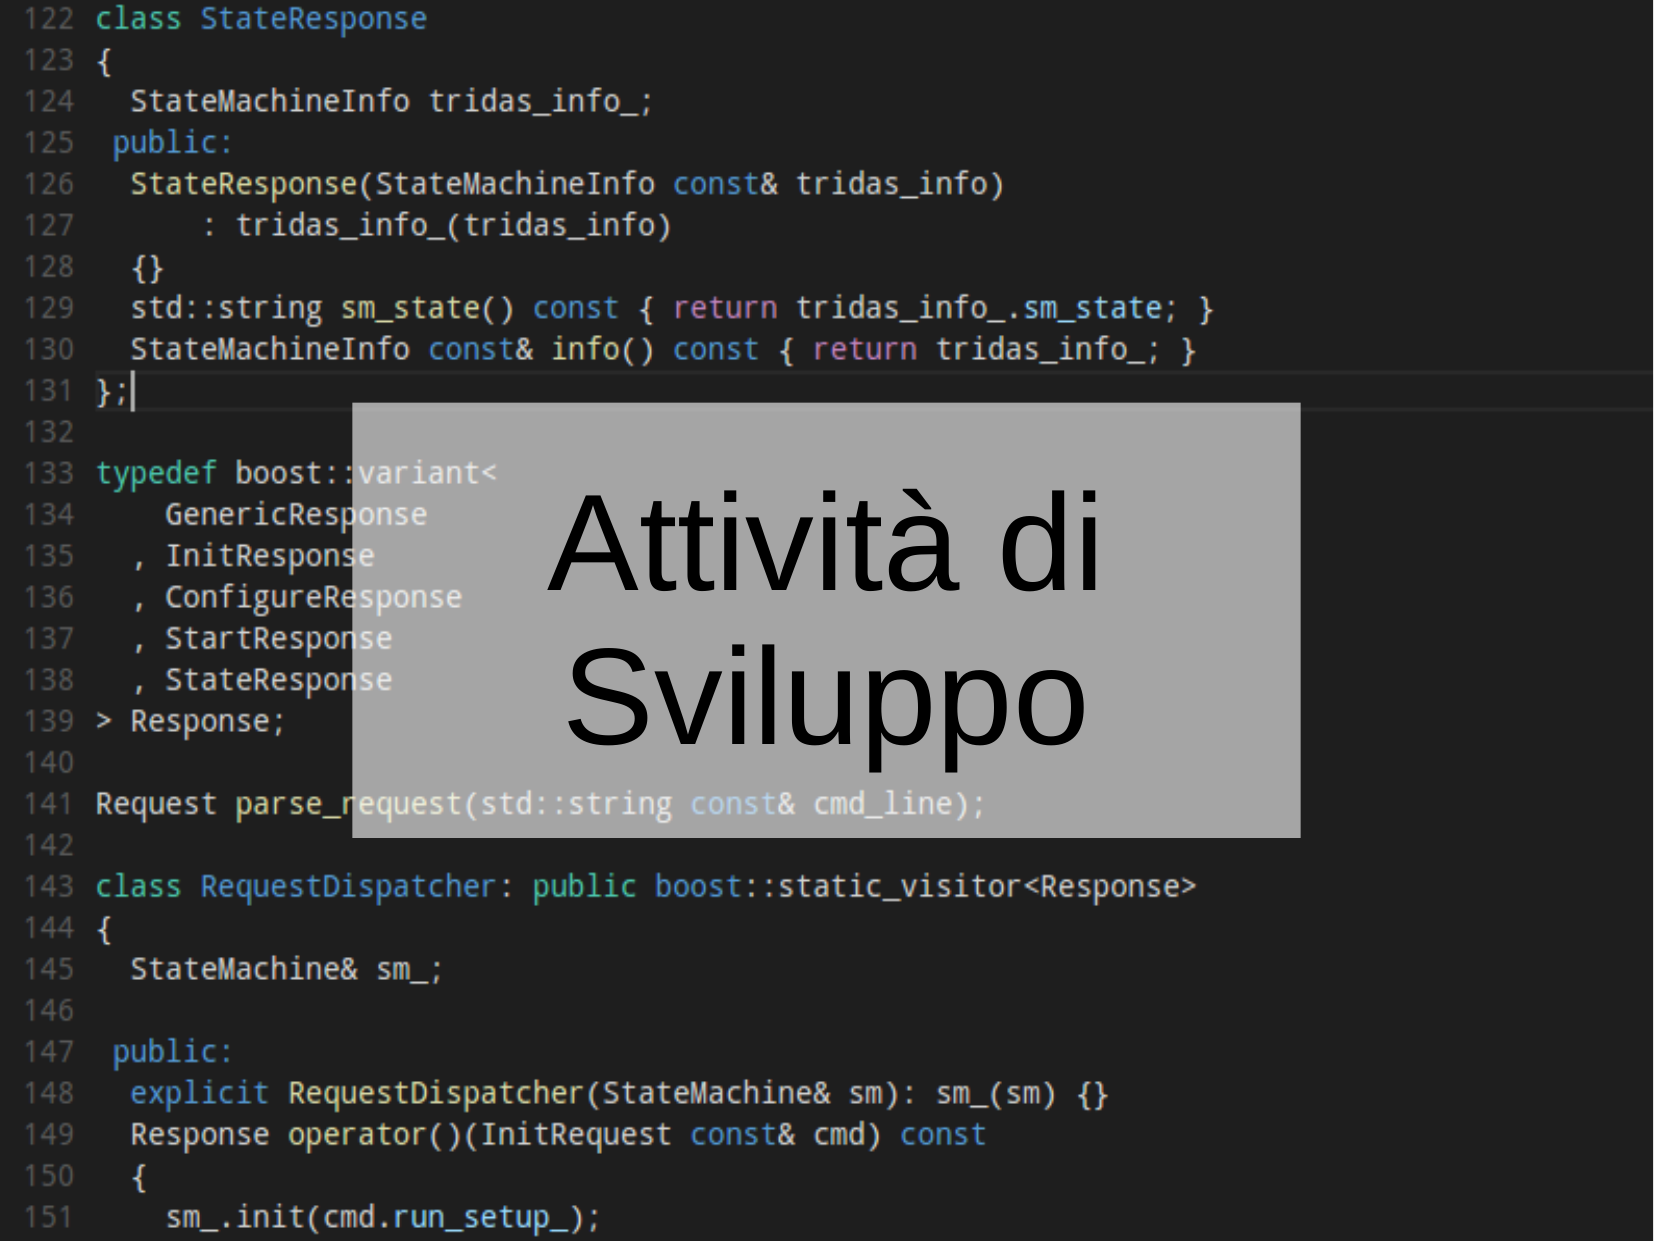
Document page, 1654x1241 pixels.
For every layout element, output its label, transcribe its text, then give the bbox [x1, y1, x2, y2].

text_box Attività di Sviluppo [352, 402, 1301, 838]
picture [0, 0, 1654, 1241]
